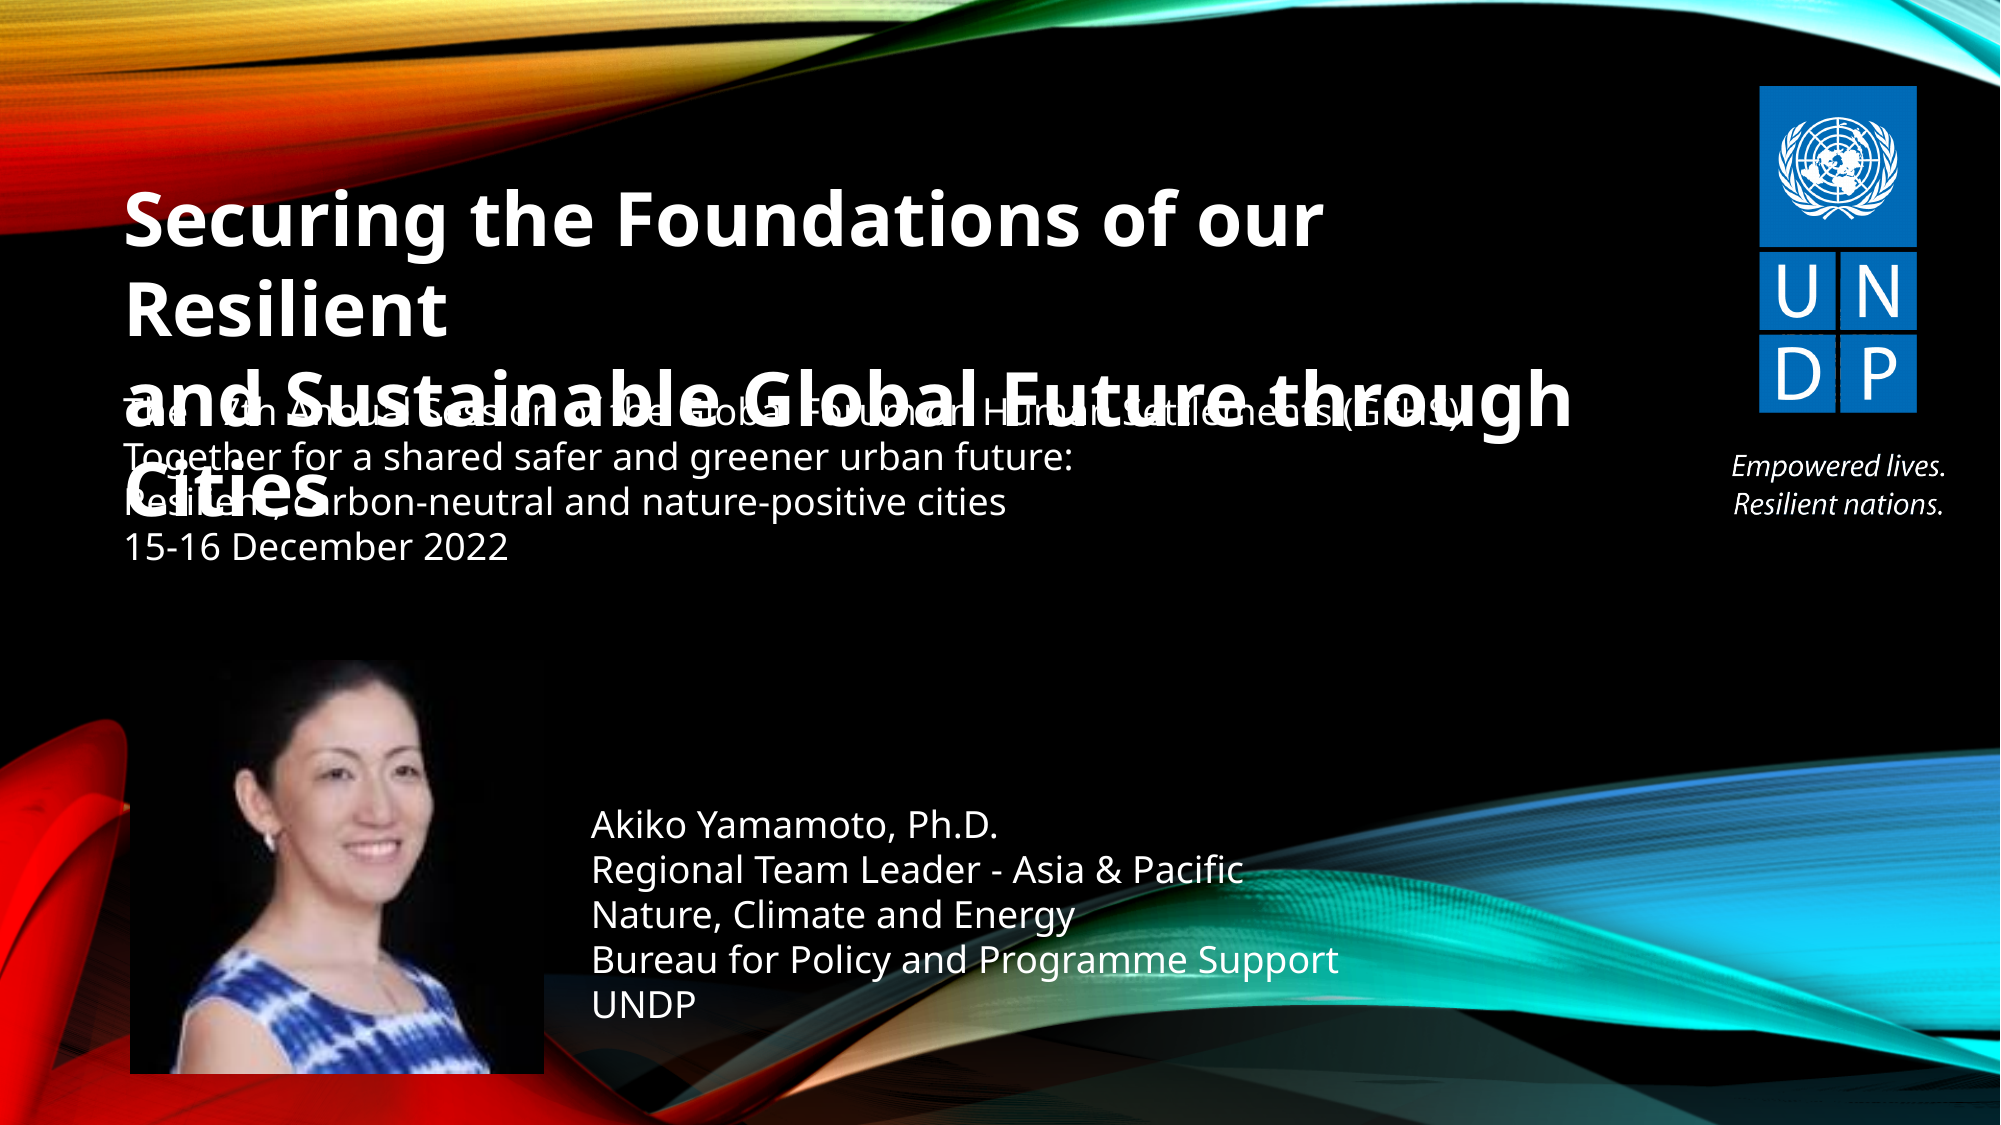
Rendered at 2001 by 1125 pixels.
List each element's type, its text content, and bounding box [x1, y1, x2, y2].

text_box Akiko Yamamoto, Ph.D. Regional Team Leader - Asia & Pacific Nature, Climate and Energy Bureau for Policy and Programme Support UNDP [575, 793, 1576, 1036]
picture [130, 660, 544, 1074]
text_box The 17th Annual Session of the Global Forum on Human Settlements (GFHS) Together for a shared safer and greener urban future: Resilient, carbon-neutral and nature-positive cities 15-16 December 2022 [108, 380, 1605, 578]
picture [1731, 86, 1950, 522]
text_box Securing the Foundations of our Resilient and Sustainable Global Future through Cities [108, 163, 1678, 361]
